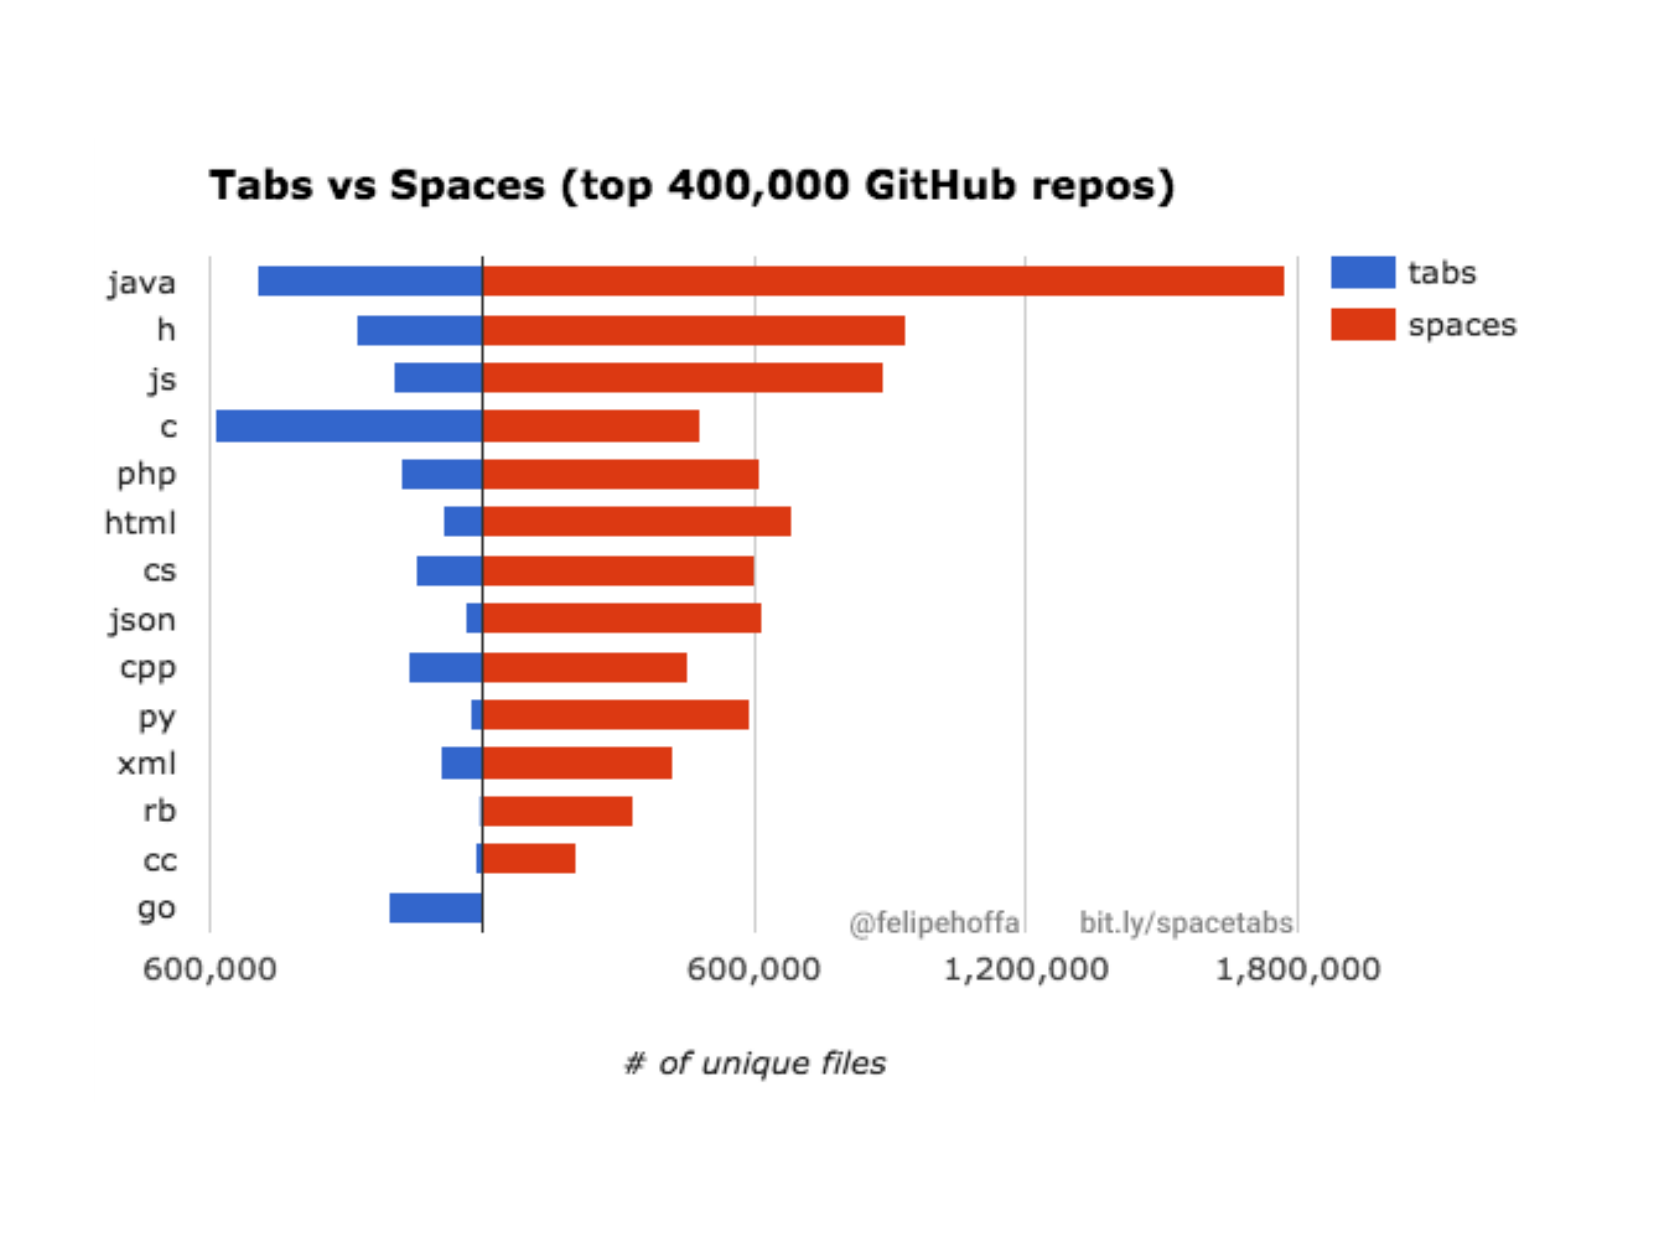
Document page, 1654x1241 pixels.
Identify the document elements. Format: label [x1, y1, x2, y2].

picture [93, 138, 1560, 1102]
